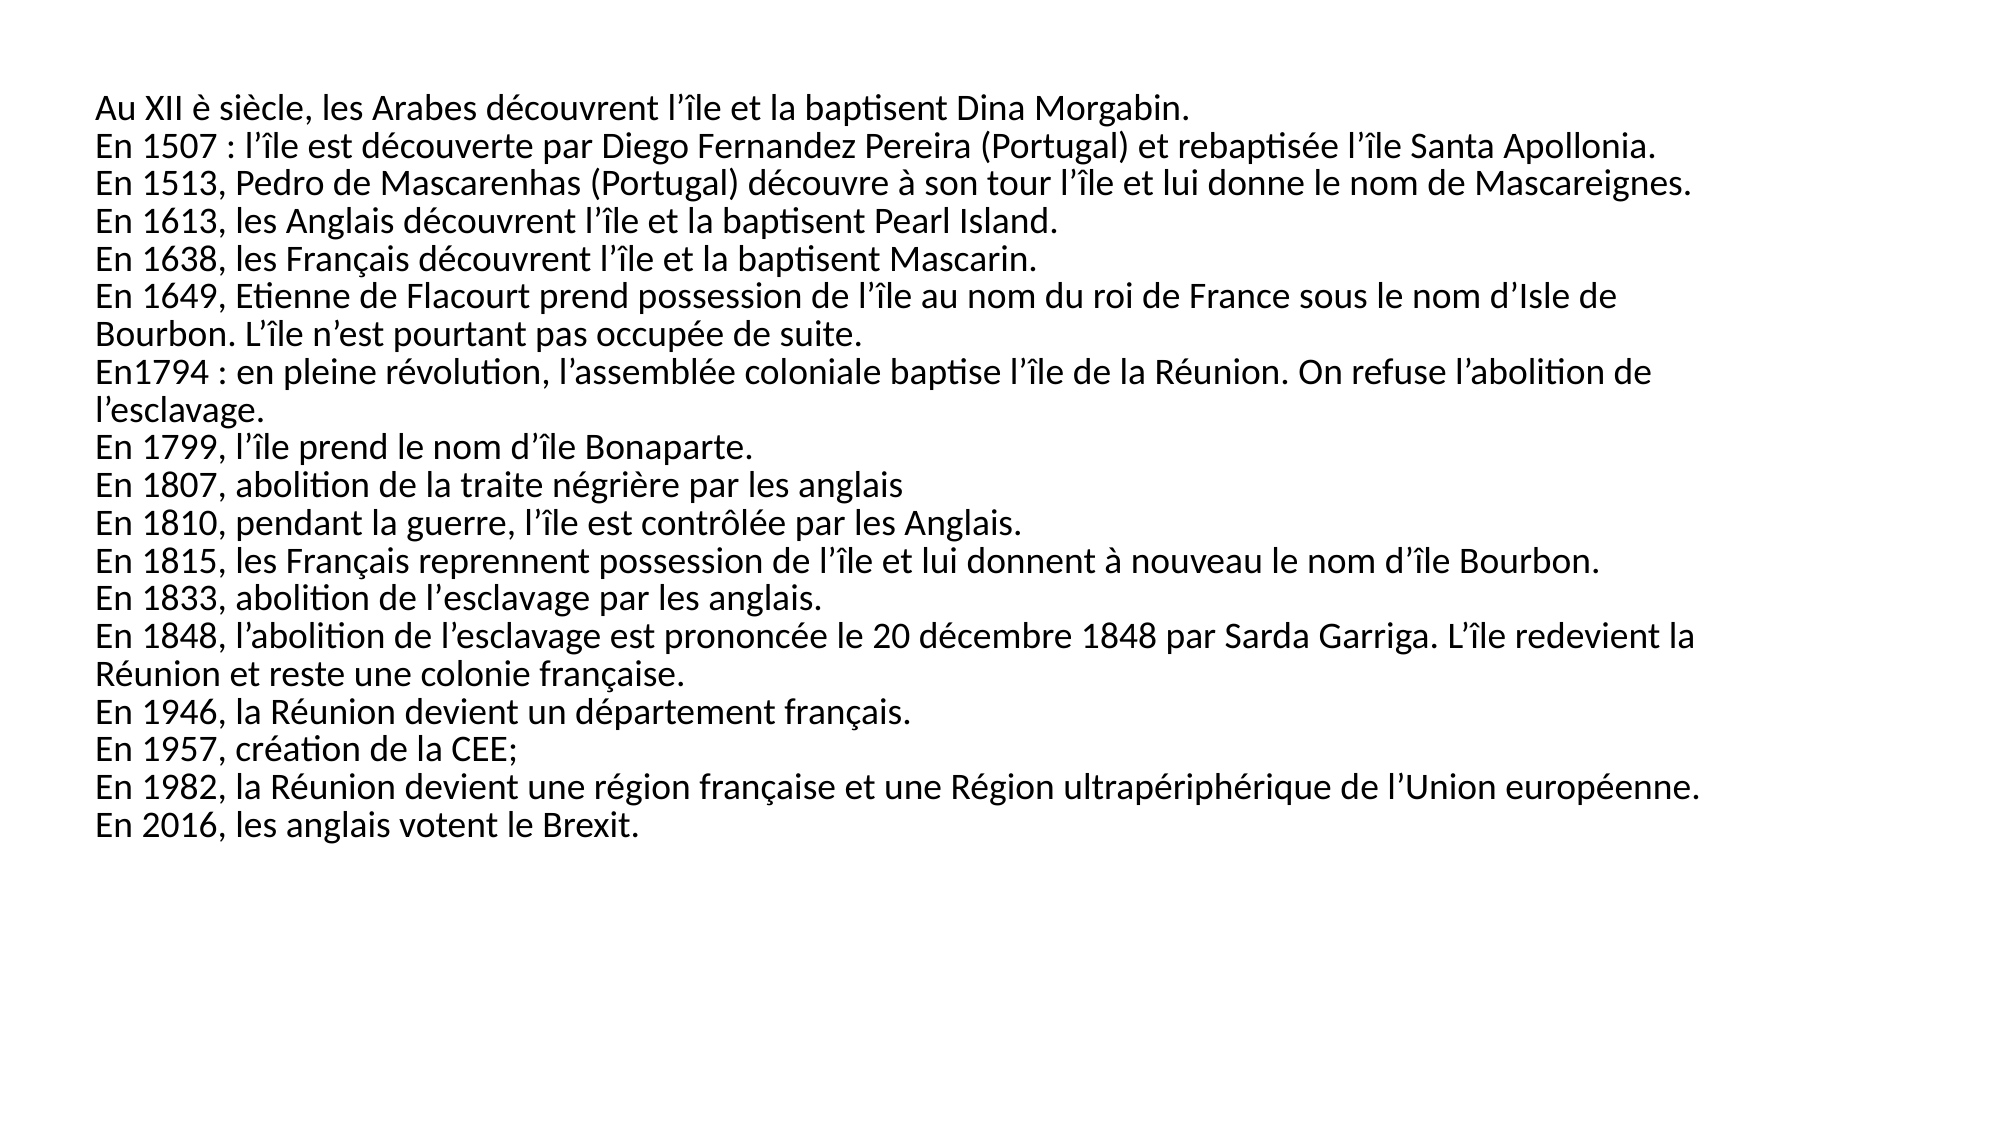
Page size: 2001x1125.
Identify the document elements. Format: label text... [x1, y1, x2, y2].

text_box Au XII è siècle, les Arabes découvrent l’île et la baptisent Dina Morgabin. En 1507 : l’île est découverte par Diego Fernandez Pereira (Portugal) et rebaptisée l’île Santa Apollonia. En 1513, Pedro de Mascarenhas (Portugal) découvre à son tour l’île et lui donne le nom de Mascareignes. En 1613, les Anglais découvrent l’île et la baptisent Pearl Island. En 1638, les Français découvrent l’île et la baptisent Mascarin. En 1649, Etienne de Flacourt prend possession de l’île au nom du roi de France sous le nom d’Isle de Bourbon. L’île n’est pourtant pas occupée de suite. En1794 : en pleine révolution, l’assemblée coloniale baptise l’île de la Réunion. On refuse l’abolition de l’esclavage. En 1799, l’île prend le nom d’île Bonaparte. En 1807, abolition de la traite négrière par les anglais En 1810, pendant la guerre, l’île est contrôlée par les Anglais. En 1815, les Français reprennent possession de l’île et lui donnent à nouveau le nom d’île Bourbon. En 1833, abolition de l’esclavage par les anglais. En 1848, l’abolition de l’esclavage est prononcée le 20 décembre 1848 par Sarda Garriga. L’île redevient la Réunion et reste une colonie française. En 1946, la Réunion devient un département français. En 1957, création de la CEE; En 1982, la Réunion devient une région française et une Région ultrapériphérique de l’Union européenne. En 2016, les anglais votent le Brexit. [80, 84, 1744, 1035]
